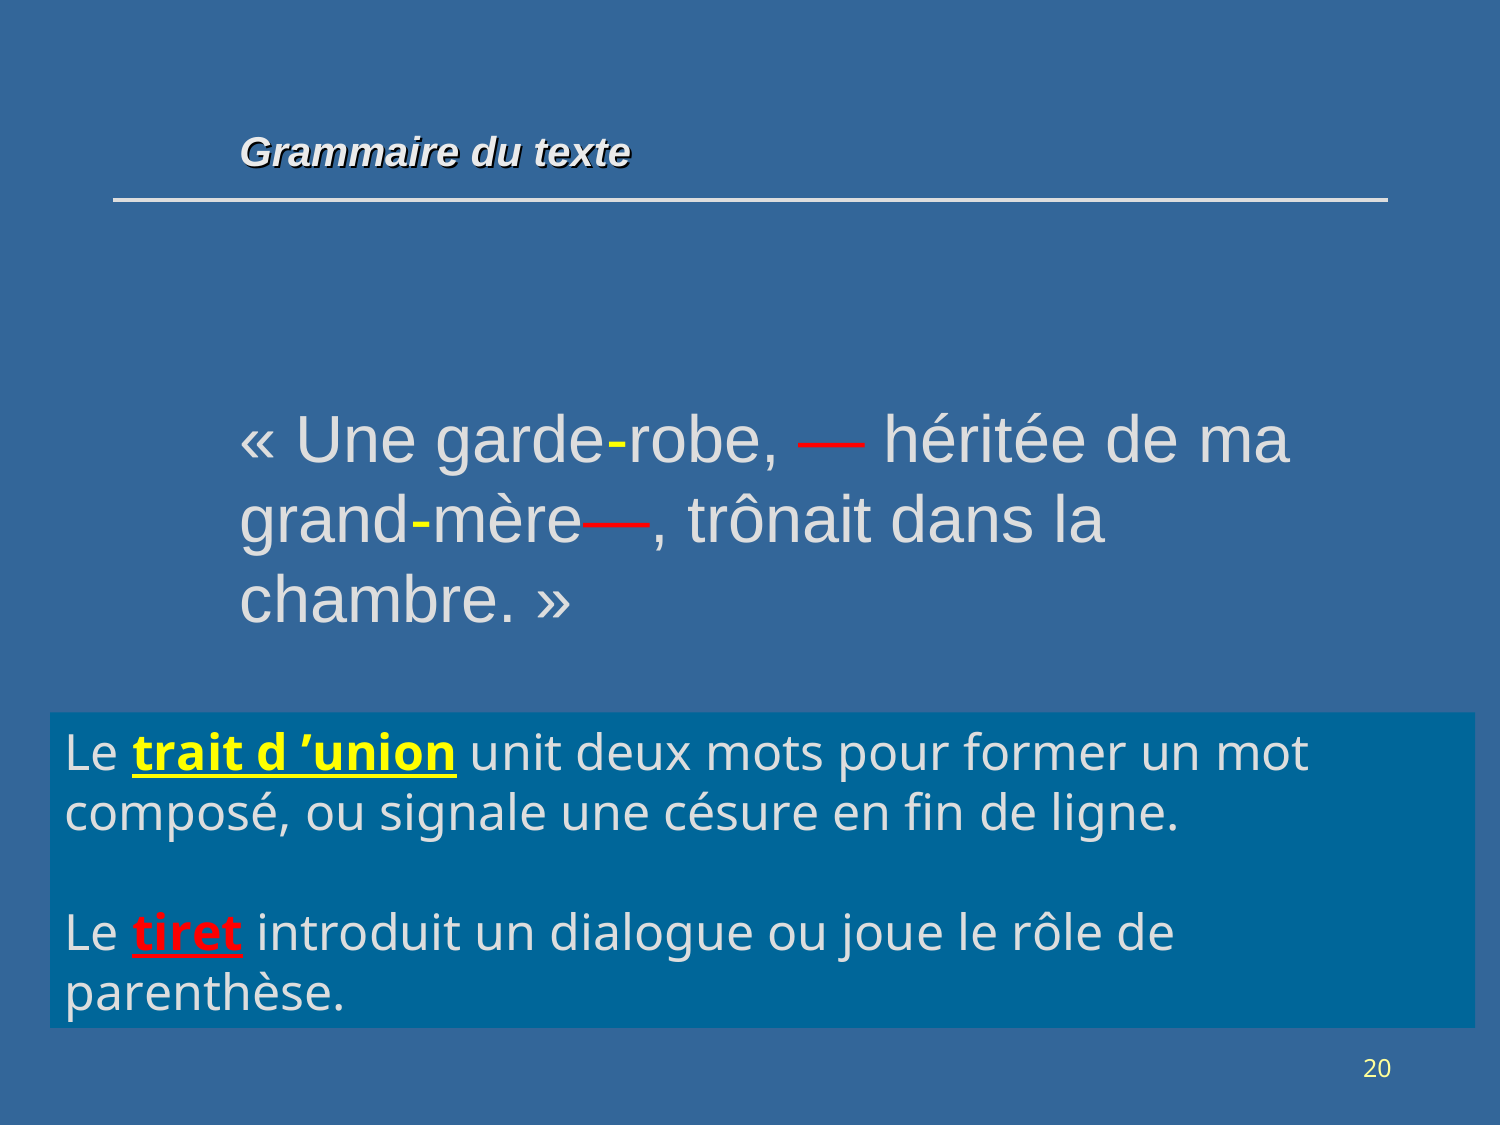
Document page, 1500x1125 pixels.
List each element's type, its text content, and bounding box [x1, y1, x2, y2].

text_box Le trait d ’union unit deux mots pour former un mot composé, ou signale une césure en fin de ligne. Le tiret introduit un dialogue ou joue le rôle de parenthèse. [50, 712, 1476, 1028]
text_box « Une garde-robe, — héritée de ma grand-mère—, trônait dans la chambre. » [225, 308, 1363, 644]
text_box Grammaire du texte [224, 116, 647, 183]
